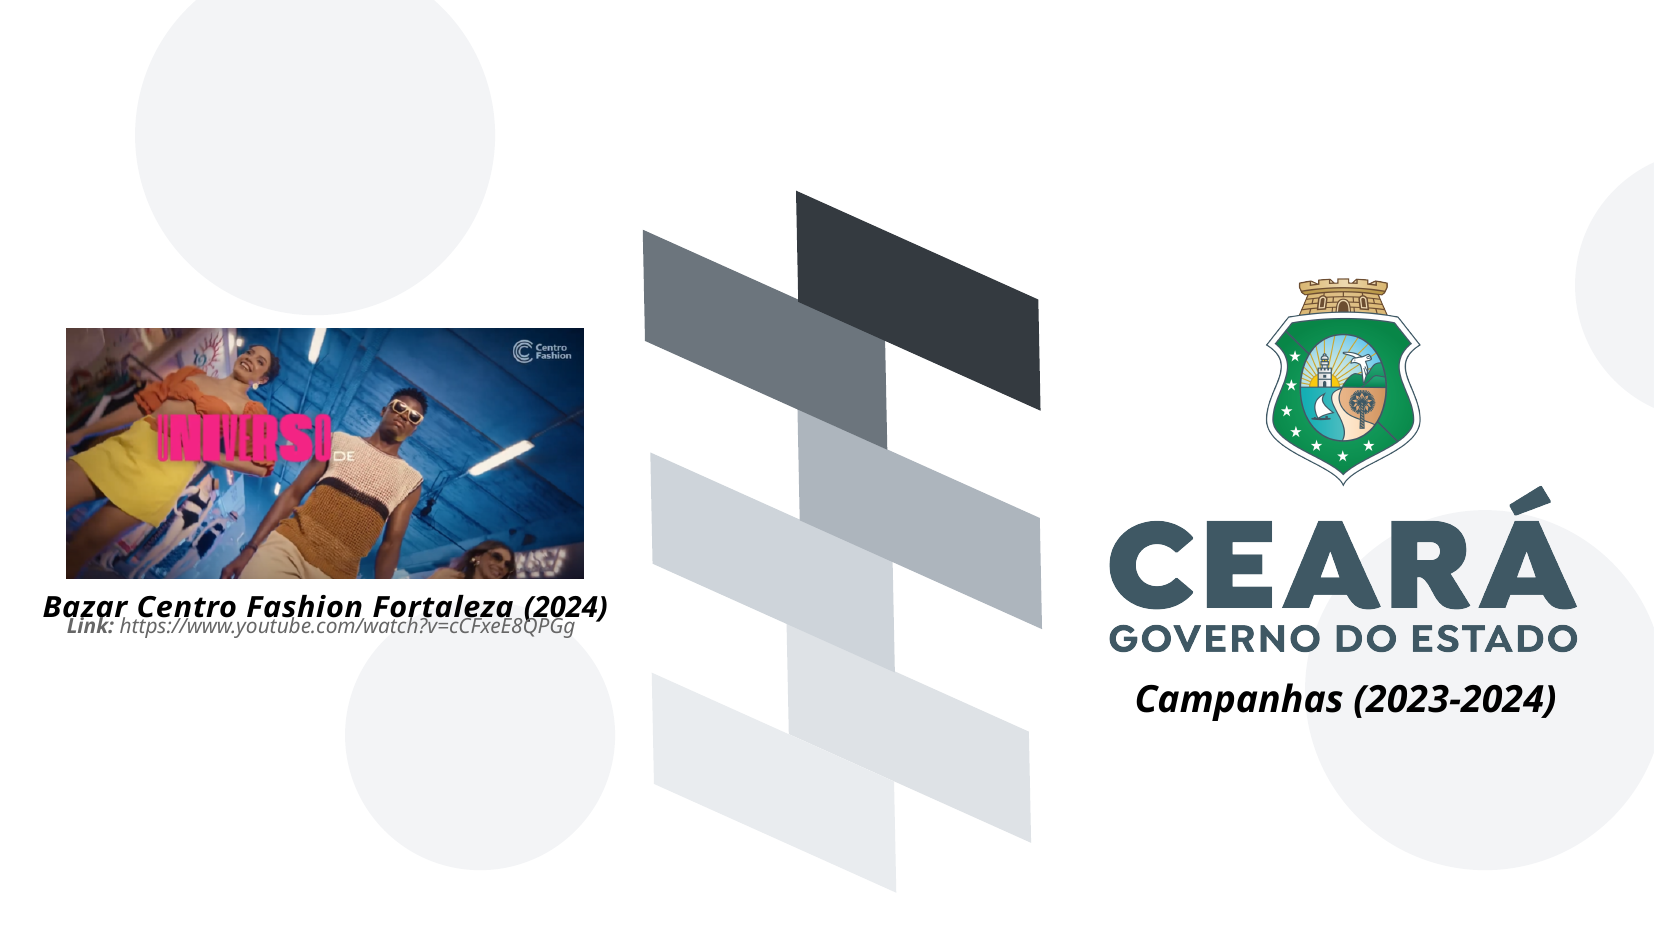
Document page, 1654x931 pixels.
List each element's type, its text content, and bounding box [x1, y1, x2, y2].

text_box Link: https://www.youtube.com/watch?v=cCFxeE8QPGg [52, 604, 645, 676]
text_box Campanhas (2023-2024) [1119, 665, 1584, 768]
picture [66, 328, 584, 514]
picture [1064, 265, 1622, 666]
text_box Bazar Centro Fashion Fortaleza (2024) [27, 514, 648, 683]
